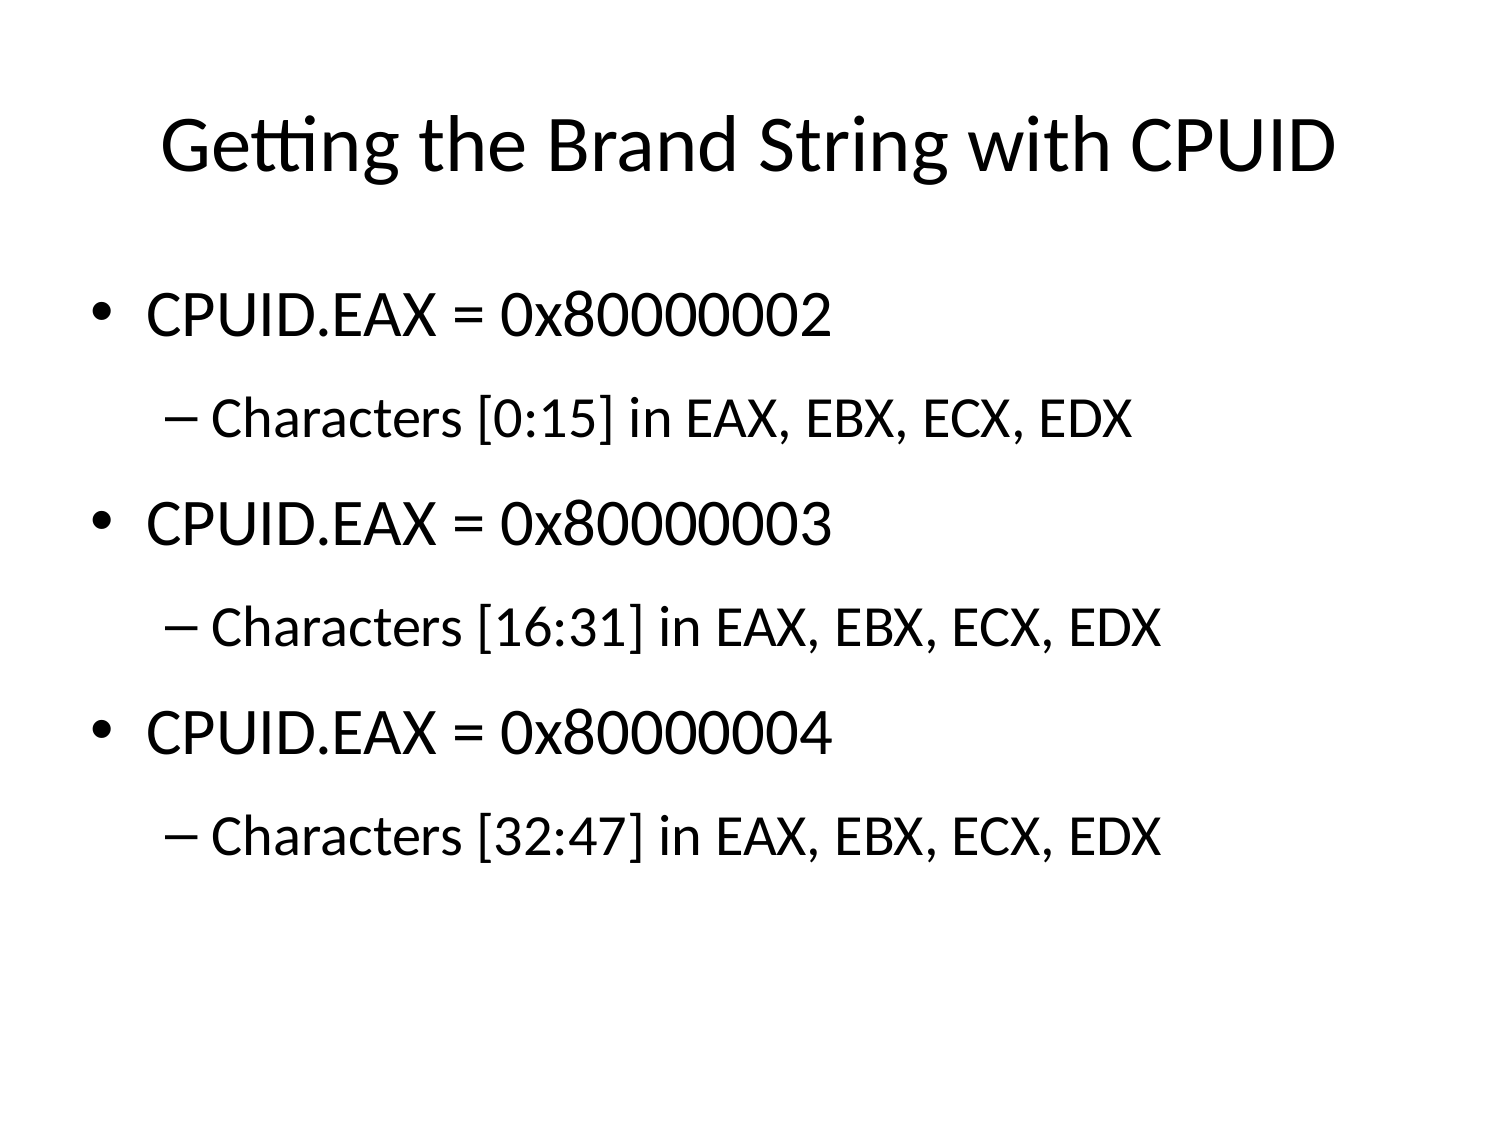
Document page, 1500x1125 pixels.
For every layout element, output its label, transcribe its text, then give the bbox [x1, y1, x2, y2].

list CPUID.EAX = 0x80000002 Characters [0:15] in EAX, EBX, ECX, EDX CPUID.EAX = 0x80000003 Characters [16:31] in EAX, EBX, ECX, EDX CPUID.EAX = 0x80000004 Characters [32:47] in EAX, EBX, ECX, EDX [75, 262, 1425, 1005]
title Getting the Brand String with CPUID [75, 45, 1425, 233]
